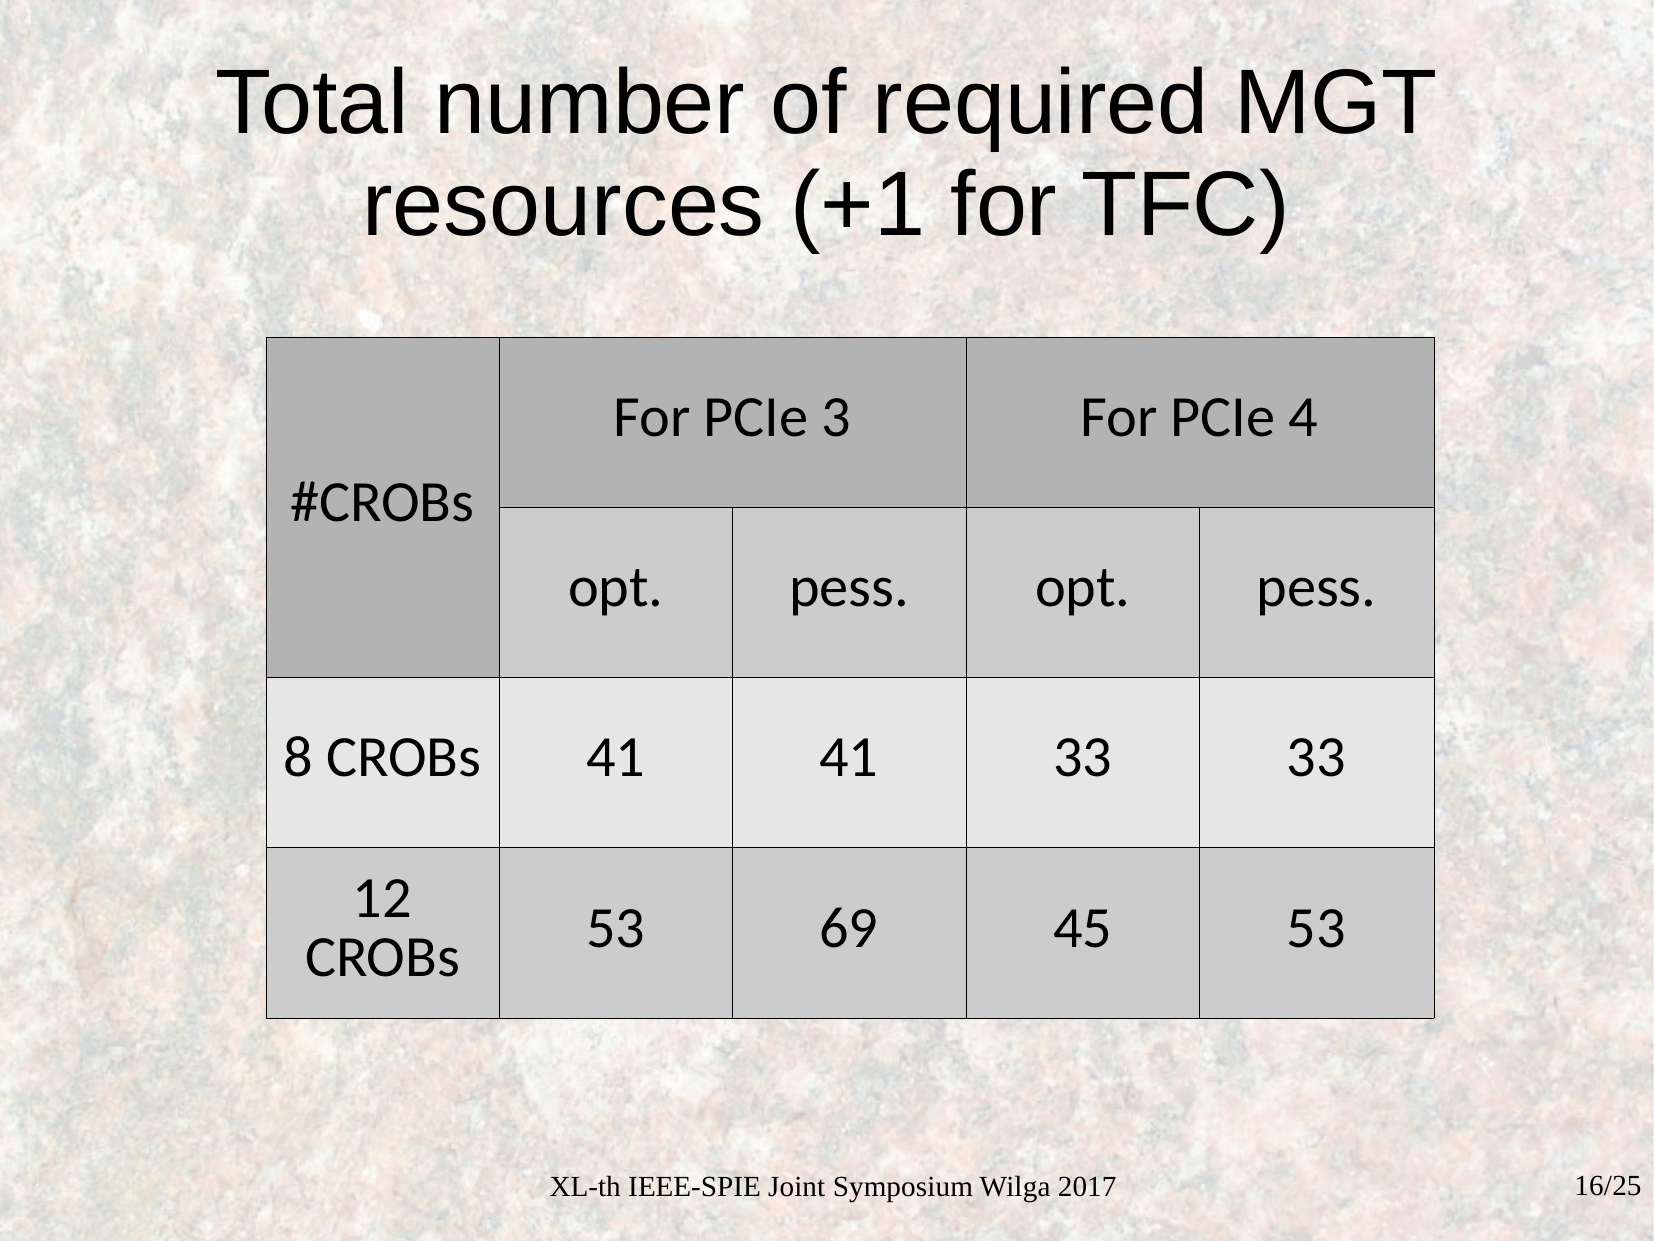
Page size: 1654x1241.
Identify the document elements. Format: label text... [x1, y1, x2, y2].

table_cell 53 [1200, 848, 1434, 1018]
title Total number of required MGT resources (+1 for TFC) [82, 49, 1571, 257]
table_cell opt. [967, 508, 1199, 677]
table_cell 53 [500, 848, 732, 1018]
table_cell opt. [500, 508, 732, 677]
table_cell 8 CROBs [267, 678, 499, 847]
table_cell 41 [733, 678, 966, 847]
table_header For PCIe 3 [500, 338, 966, 507]
table_cell pess. [1200, 508, 1434, 677]
table_cell pess. [733, 508, 966, 677]
table_header For PCIe 4 [967, 338, 1434, 507]
table_cell 45 [967, 848, 1199, 1018]
table_header #CROBs [267, 338, 499, 677]
table_cell 33 [967, 678, 1199, 847]
table_cell 69 [733, 848, 966, 1018]
picture [0, 0, 1654, 1241]
table_cell 33 [1200, 678, 1434, 847]
table_cell 12 CROBs [267, 848, 499, 1018]
table_cell 41 [500, 678, 732, 847]
